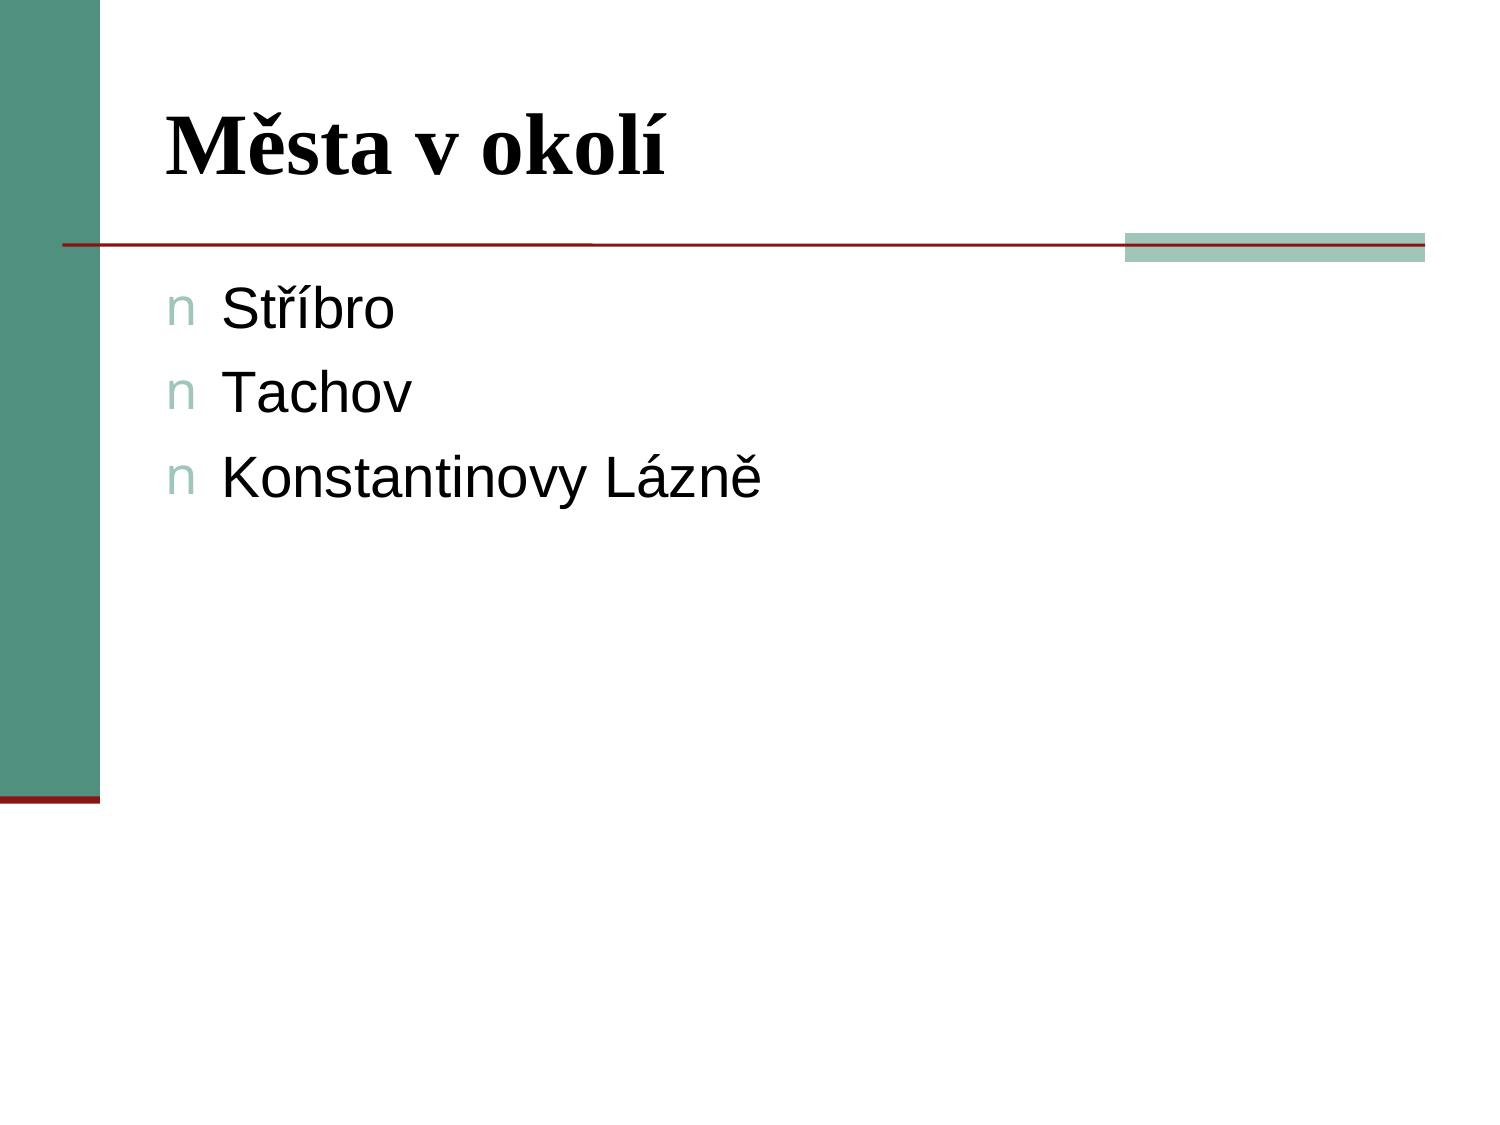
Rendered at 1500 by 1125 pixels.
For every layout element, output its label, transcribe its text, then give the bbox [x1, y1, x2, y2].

title Města v okolí [150, 45, 1426, 234]
list Stříbro Tachov Konstantinovy Lázně [150, 262, 1426, 1006]
